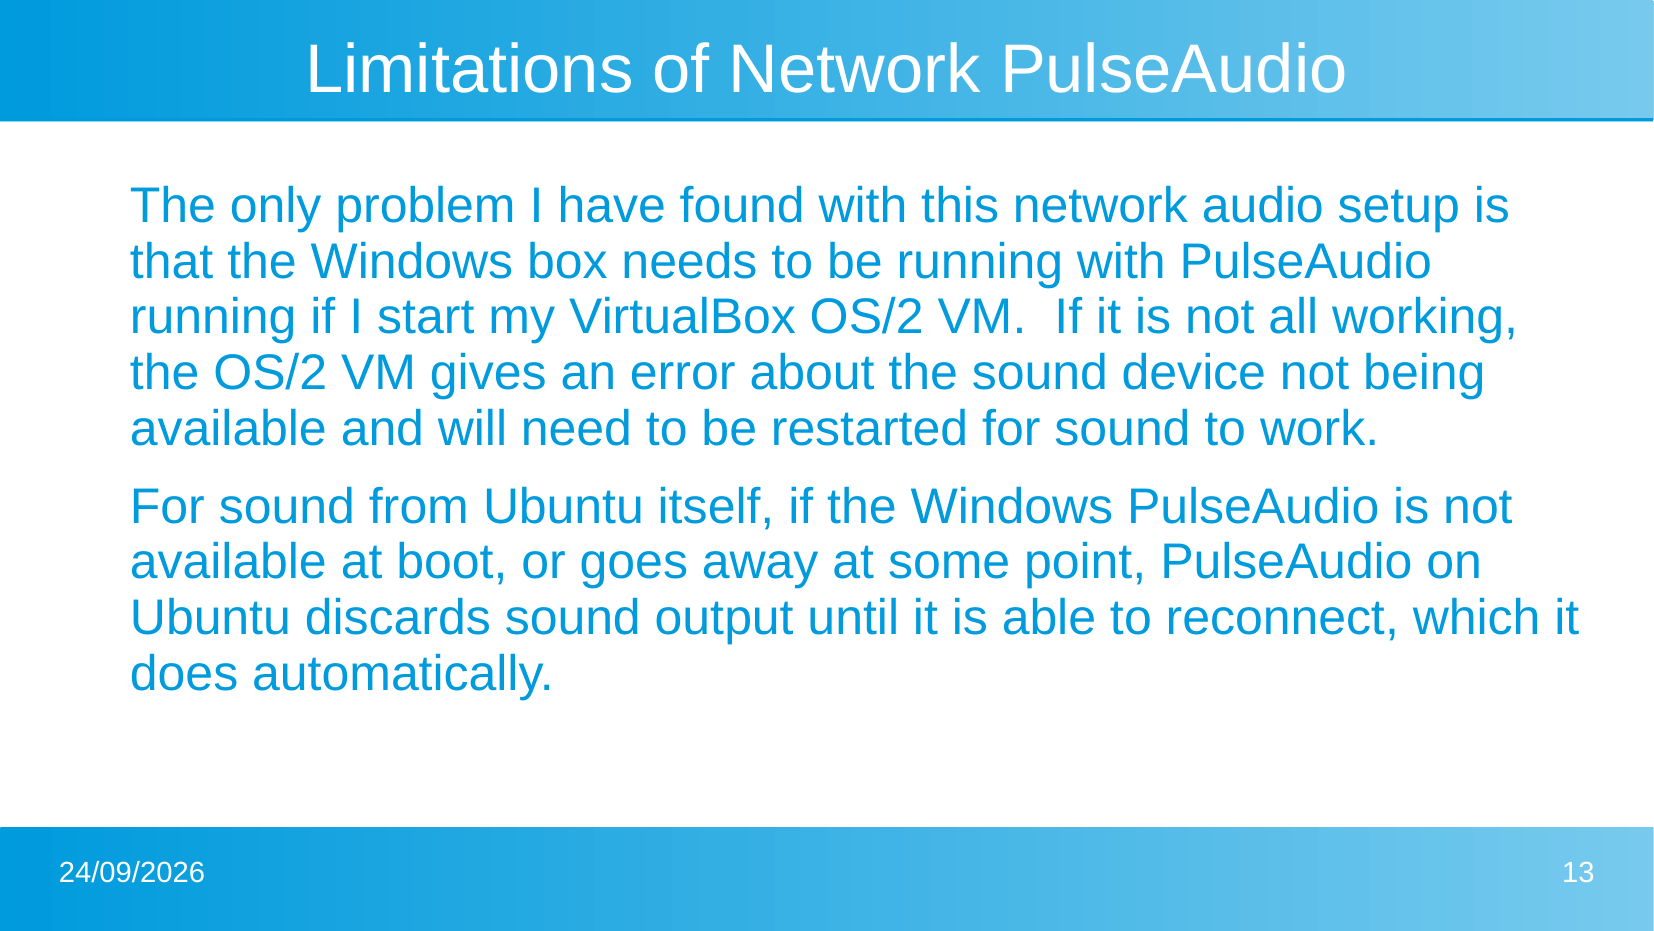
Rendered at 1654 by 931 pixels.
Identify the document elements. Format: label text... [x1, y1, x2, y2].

title Limitations of Network PulseAudio [59, 29, 1595, 108]
list The only problem I have found with this network audio setup is that the Windows box needs to be running with PulseAudio running if I start my VirtualBox OS/2 VM. If it is not all working, the OS/2 VM gives an error about the sound device not being available and will need to be restarted for sound to work. For sound from Ubuntu itself, if the Windows PulseAudio is not available at boot, or goes away at some point, PulseAudio on Ubuntu discards sound output until it is able to reconnect, which it does automatically. [59, 177, 1595, 768]
